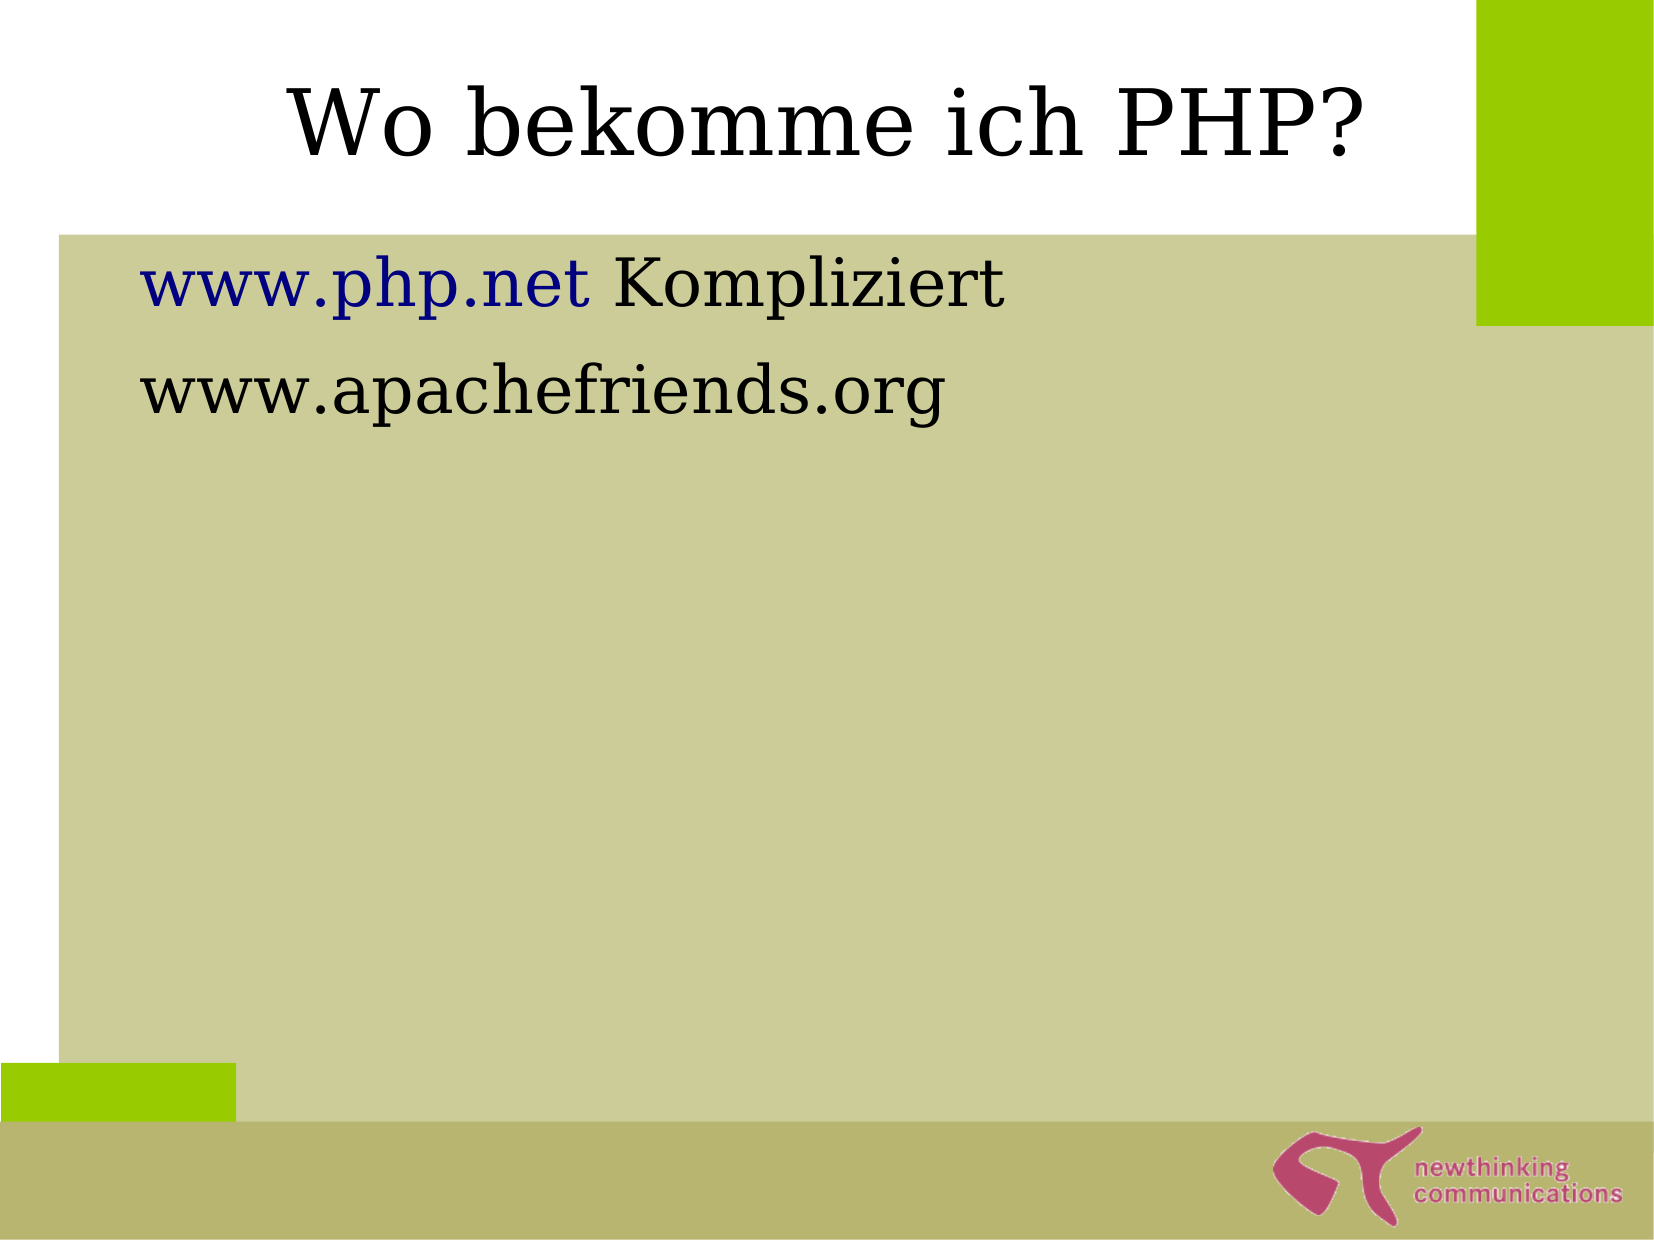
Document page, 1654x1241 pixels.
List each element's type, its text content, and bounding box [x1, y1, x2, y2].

title Wo bekomme ich PHP? [121, 20, 1534, 228]
picture [1273, 1127, 1641, 1241]
list www.php.net Kompliziert www.apachefriends.org [121, 244, 1534, 1026]
